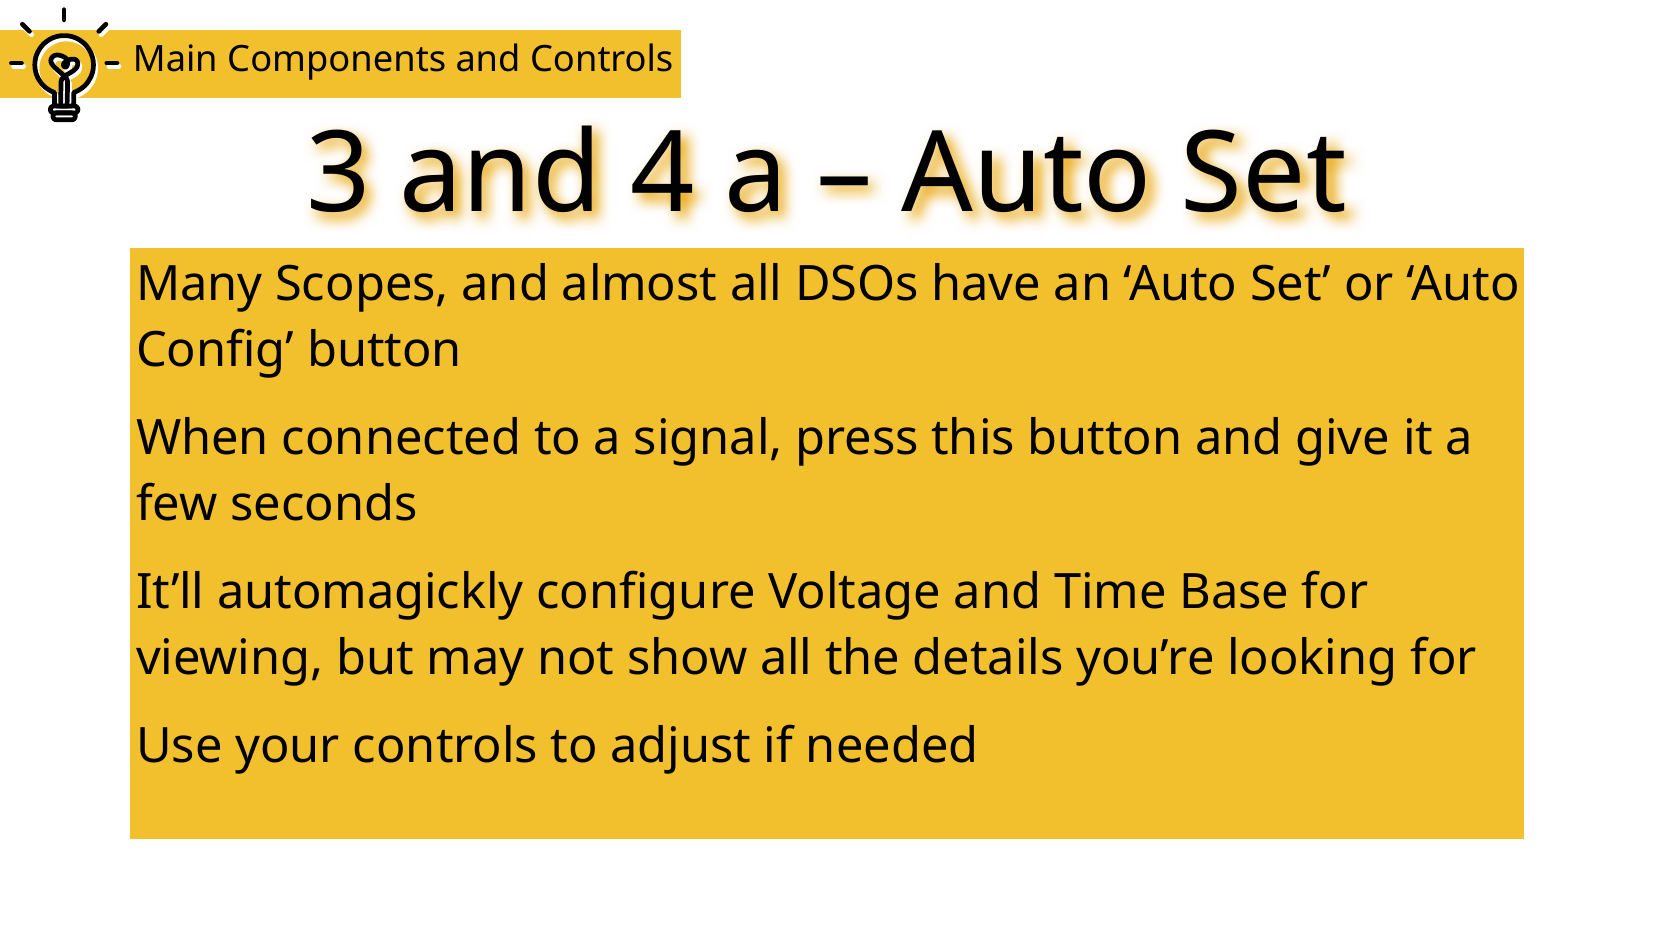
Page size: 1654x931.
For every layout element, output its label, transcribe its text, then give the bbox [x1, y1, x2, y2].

title 3 and 4 a – Auto Set [82, 88, 1571, 249]
subtitle Main Components and Controls [132, 17, 677, 97]
list Many Scopes, and almost all DSOs have an ‘Auto Set’ or ‘Auto Config’ button When connected to a signal, press this button and give it a few seconds It’ll automagickly configure Voltage and Time Base for viewing, but may not show all the details you’re looking for Use your controls to adjust if needed [136, 248, 1524, 826]
